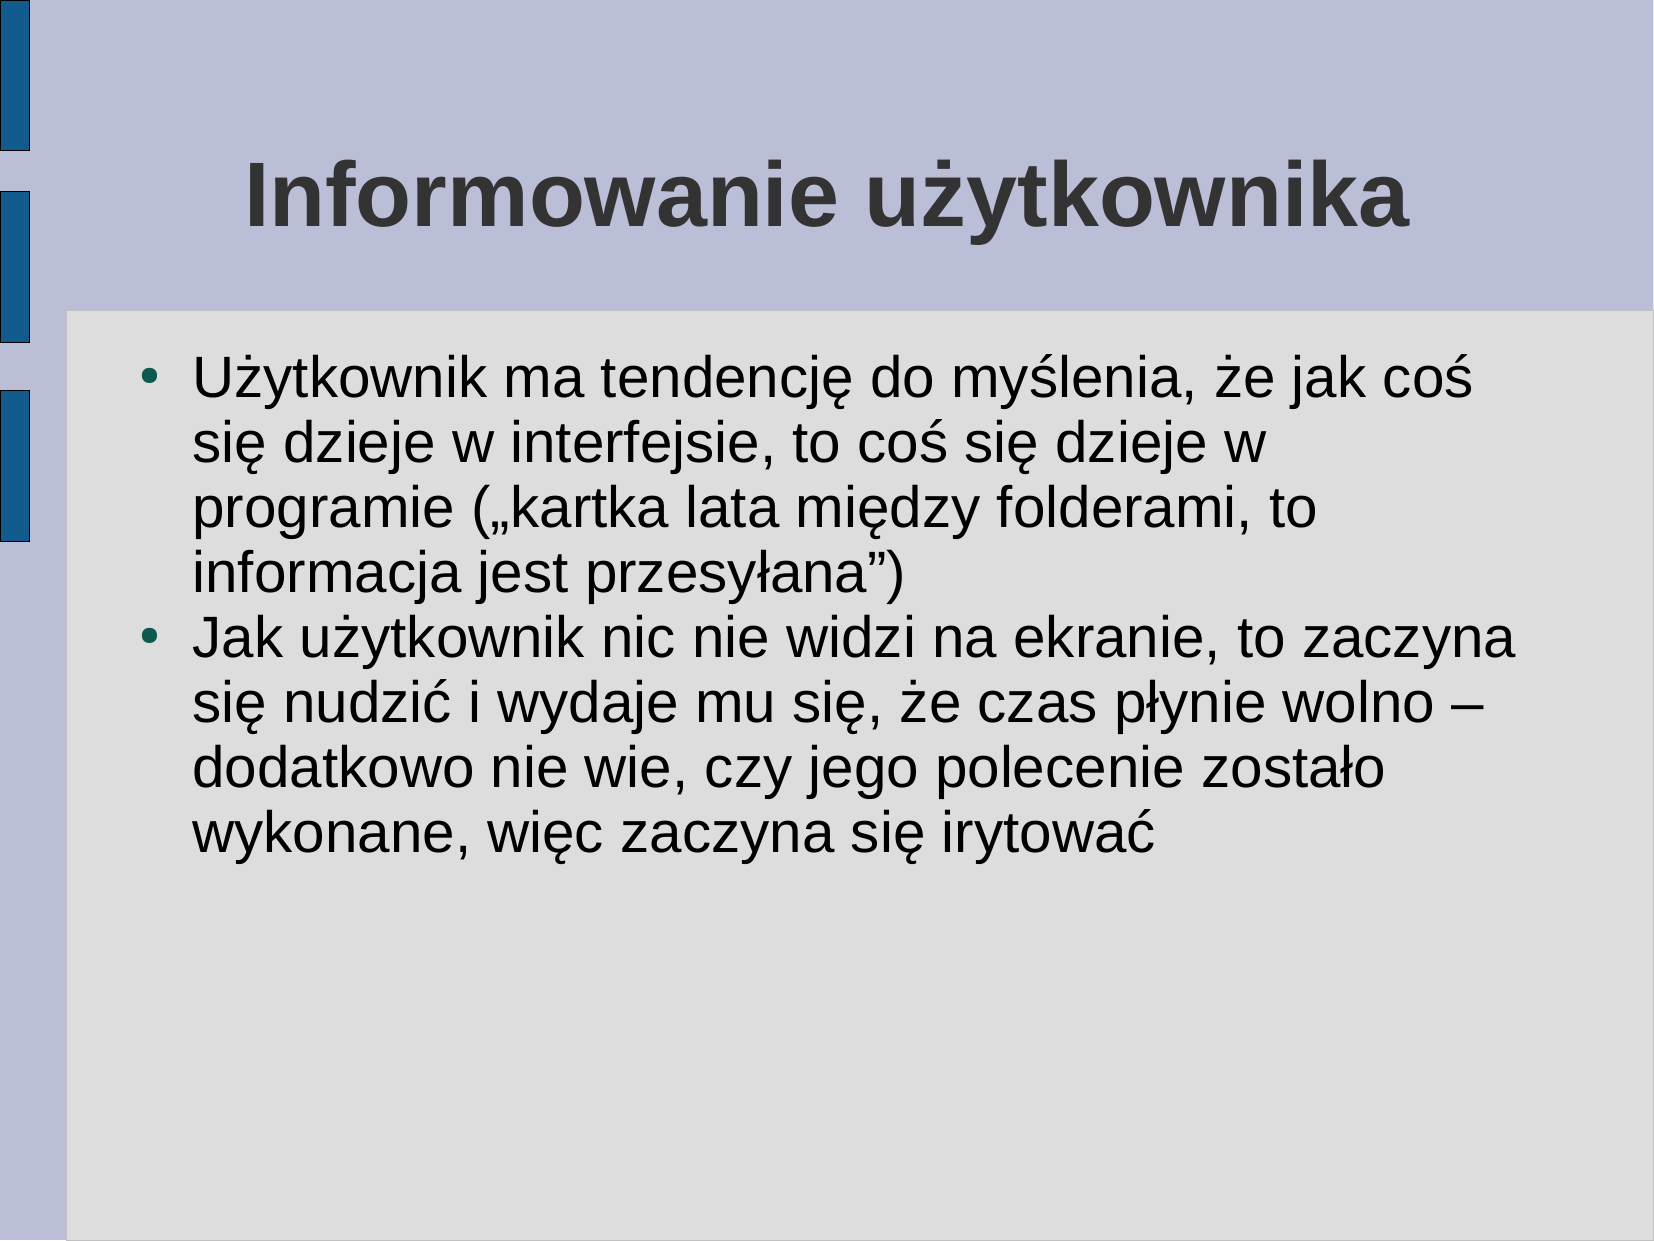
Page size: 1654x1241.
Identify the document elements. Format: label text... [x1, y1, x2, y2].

title Informowanie użytkownika [121, 91, 1534, 299]
list Użytkownik ma tendencję do myślenia, że jak coś się dzieje w interfejsie, to coś się dzieje w programie („kartka lata między folderami, to informacja jest przesyłana”) Jak użytkownik nic nie widzi na ekranie, to zaczyna się nudzić i wydaje mu się, że czas płynie wolno – dodatkowo nie wie, czy jego polecenie zostało wykonane, więc zaczyna się irytować [121, 344, 1534, 1127]
